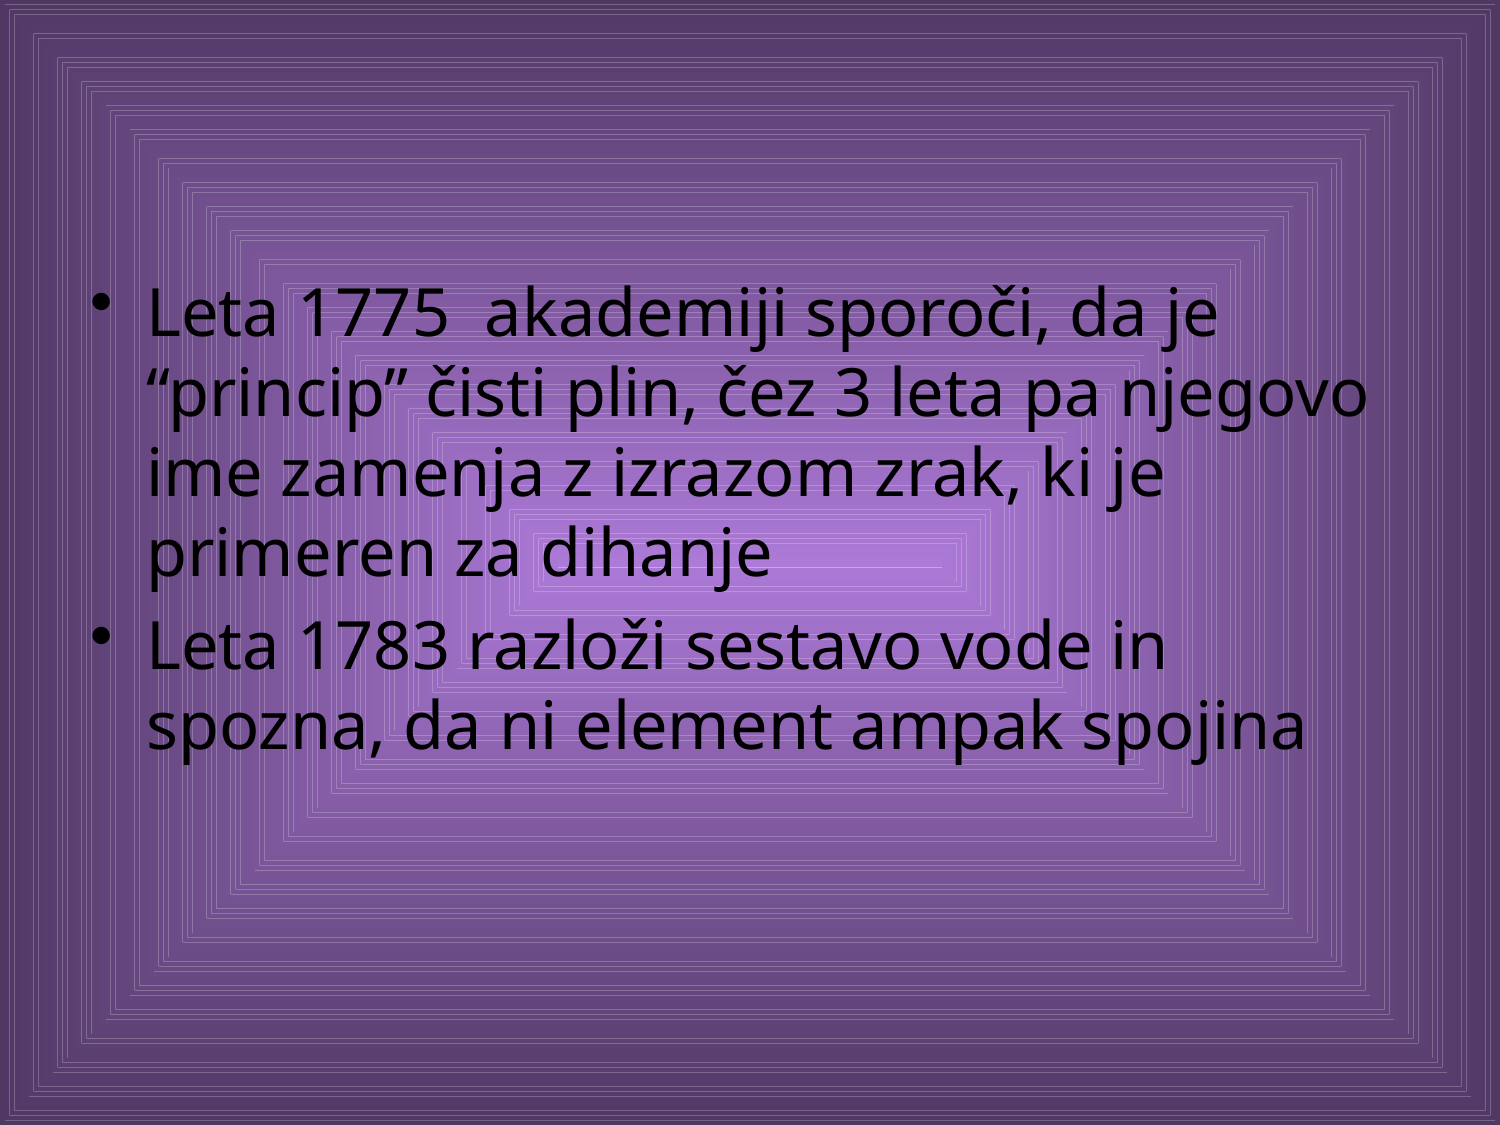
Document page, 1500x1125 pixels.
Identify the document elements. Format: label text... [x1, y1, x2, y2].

list Leta 1775 akademiji sporoči, da je “princip” čisti plin, čez 3 leta pa njegovo ime zamenja z izrazom zrak, ki je primeren za dihanje Leta 1783 razloži sestavo vode in spozna, da ni element ampak spojina [75, 262, 1425, 1005]
